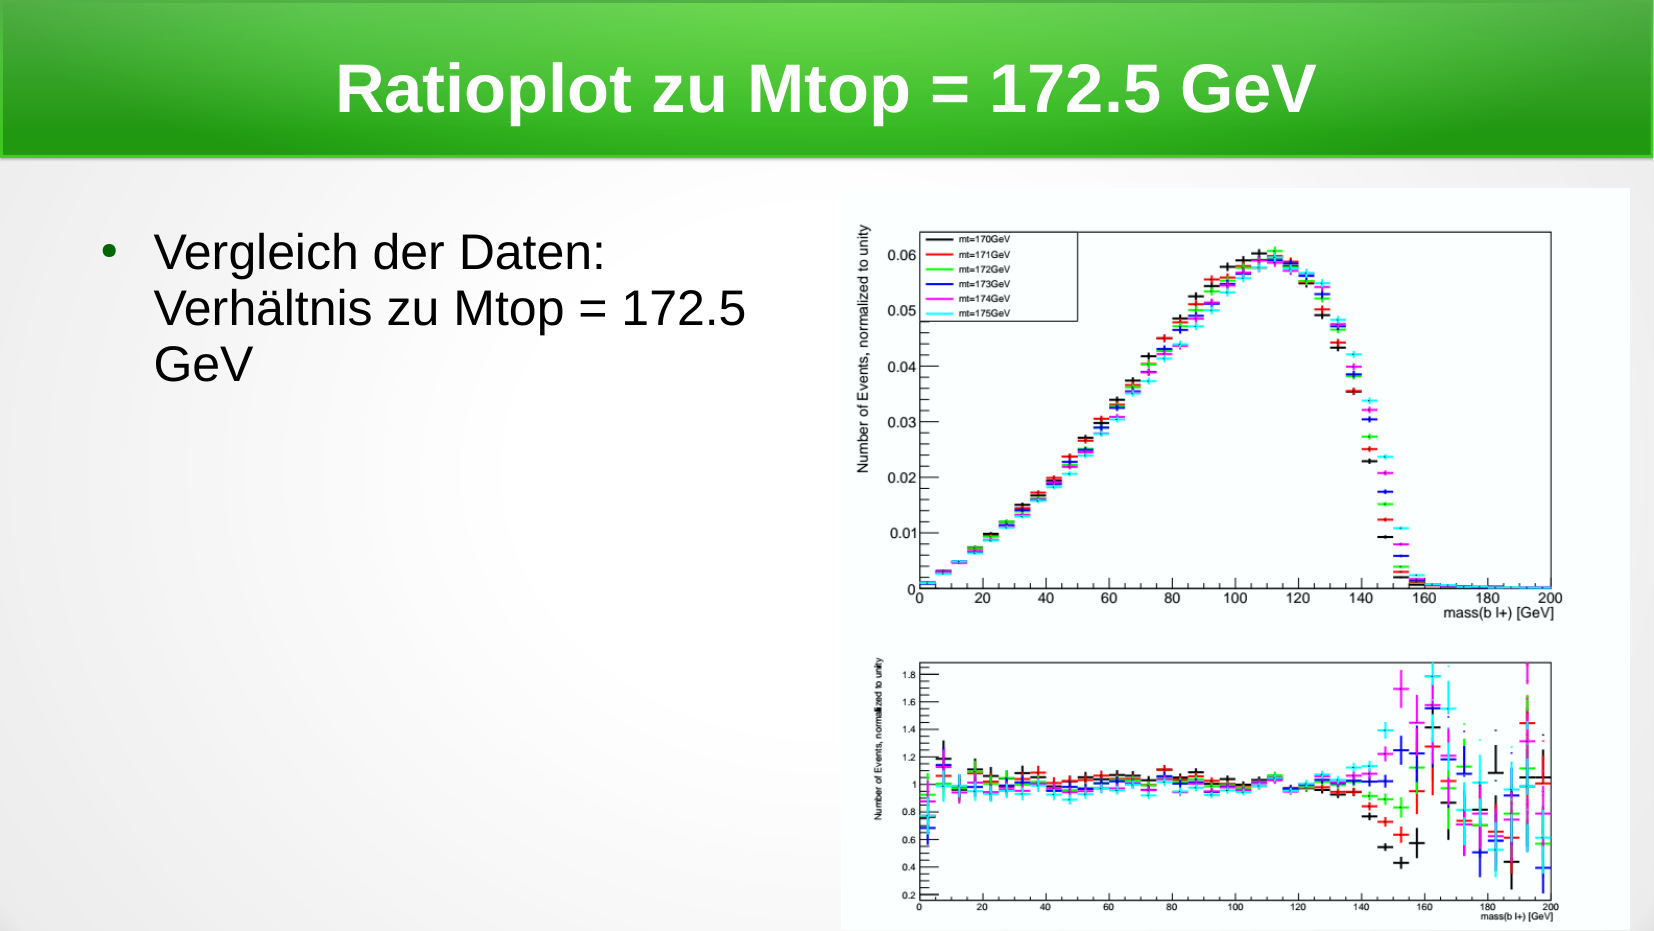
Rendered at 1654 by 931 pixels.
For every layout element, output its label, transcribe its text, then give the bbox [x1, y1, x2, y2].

picture [841, 188, 1630, 930]
list Vergleich der Daten: Verhältnis zu Mtop = 172.5 GeV [82, 224, 809, 764]
title Ratioplot zu Mtop = 172.5 GeV [82, 35, 1571, 142]
